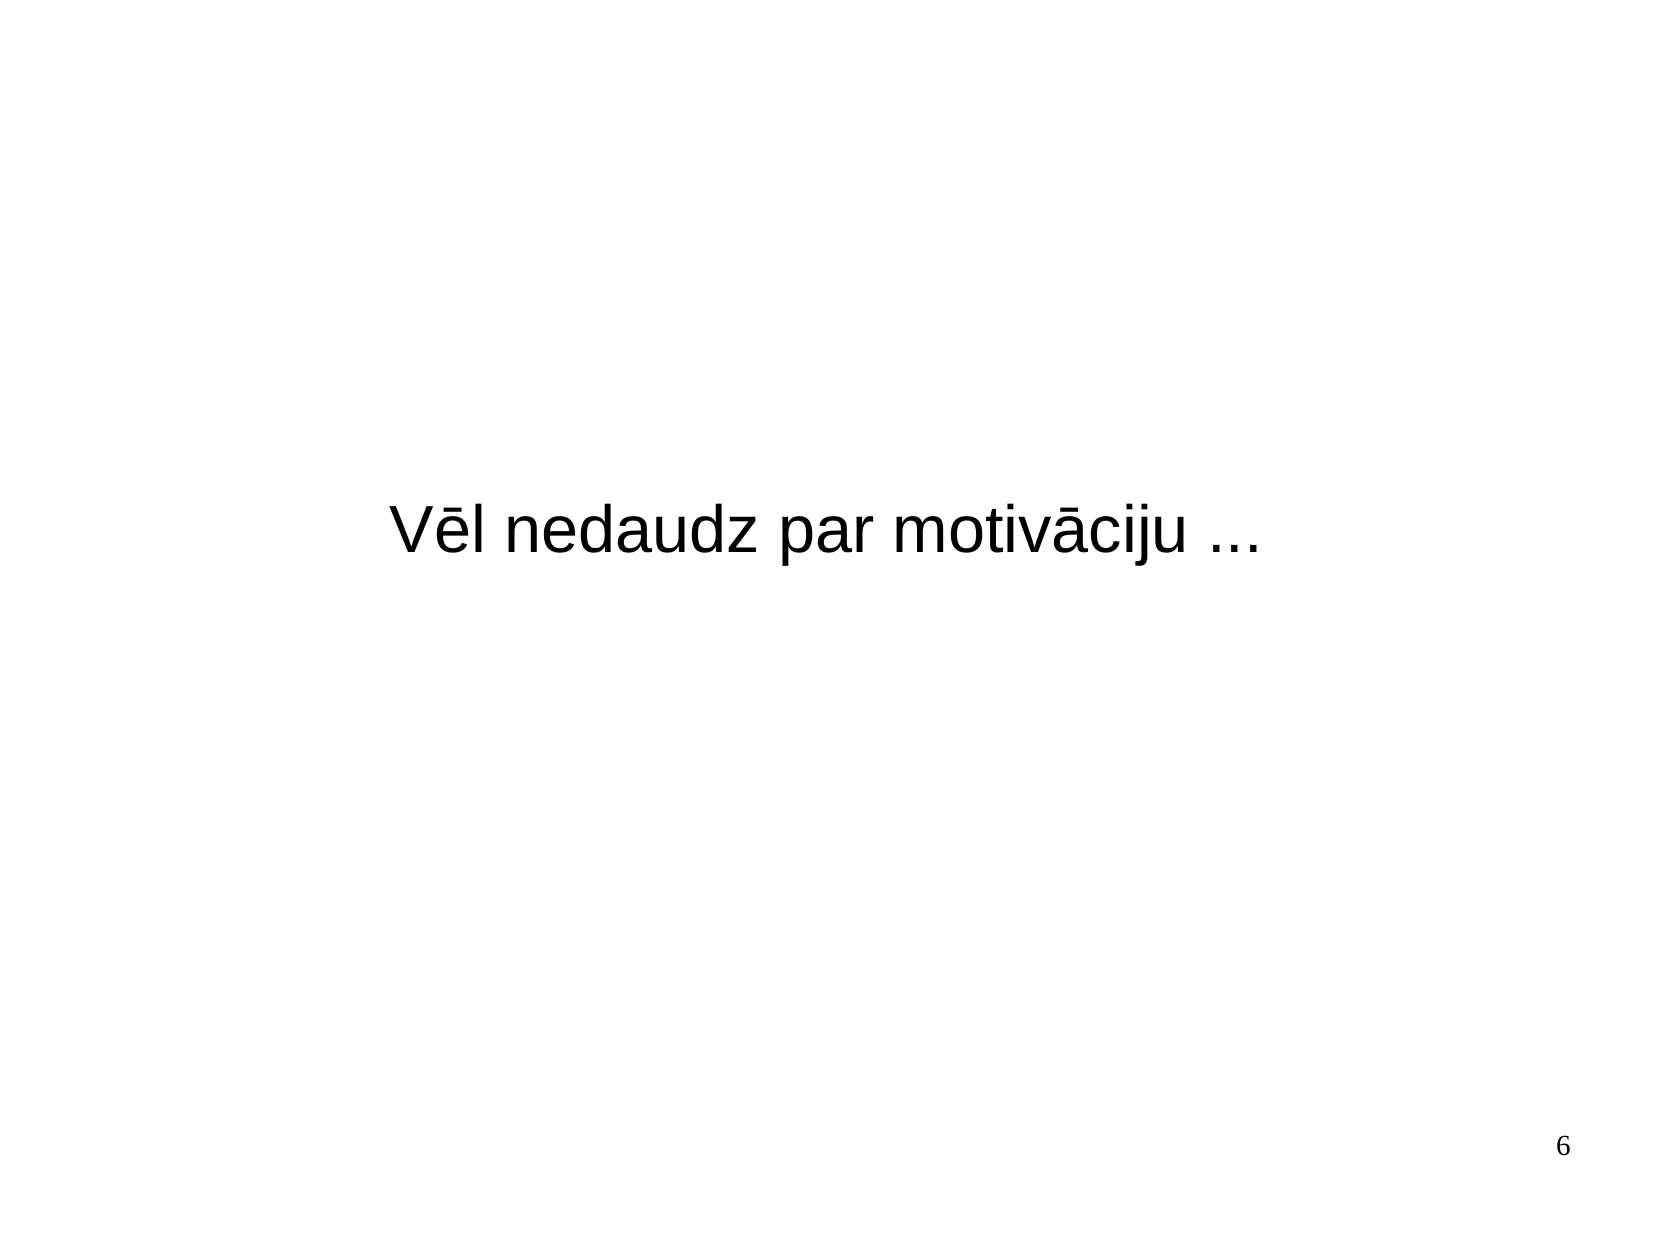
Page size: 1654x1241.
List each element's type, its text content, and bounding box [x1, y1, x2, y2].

subtitle Vēl nedaudz par motivāciju ... [82, 49, 1571, 1010]
